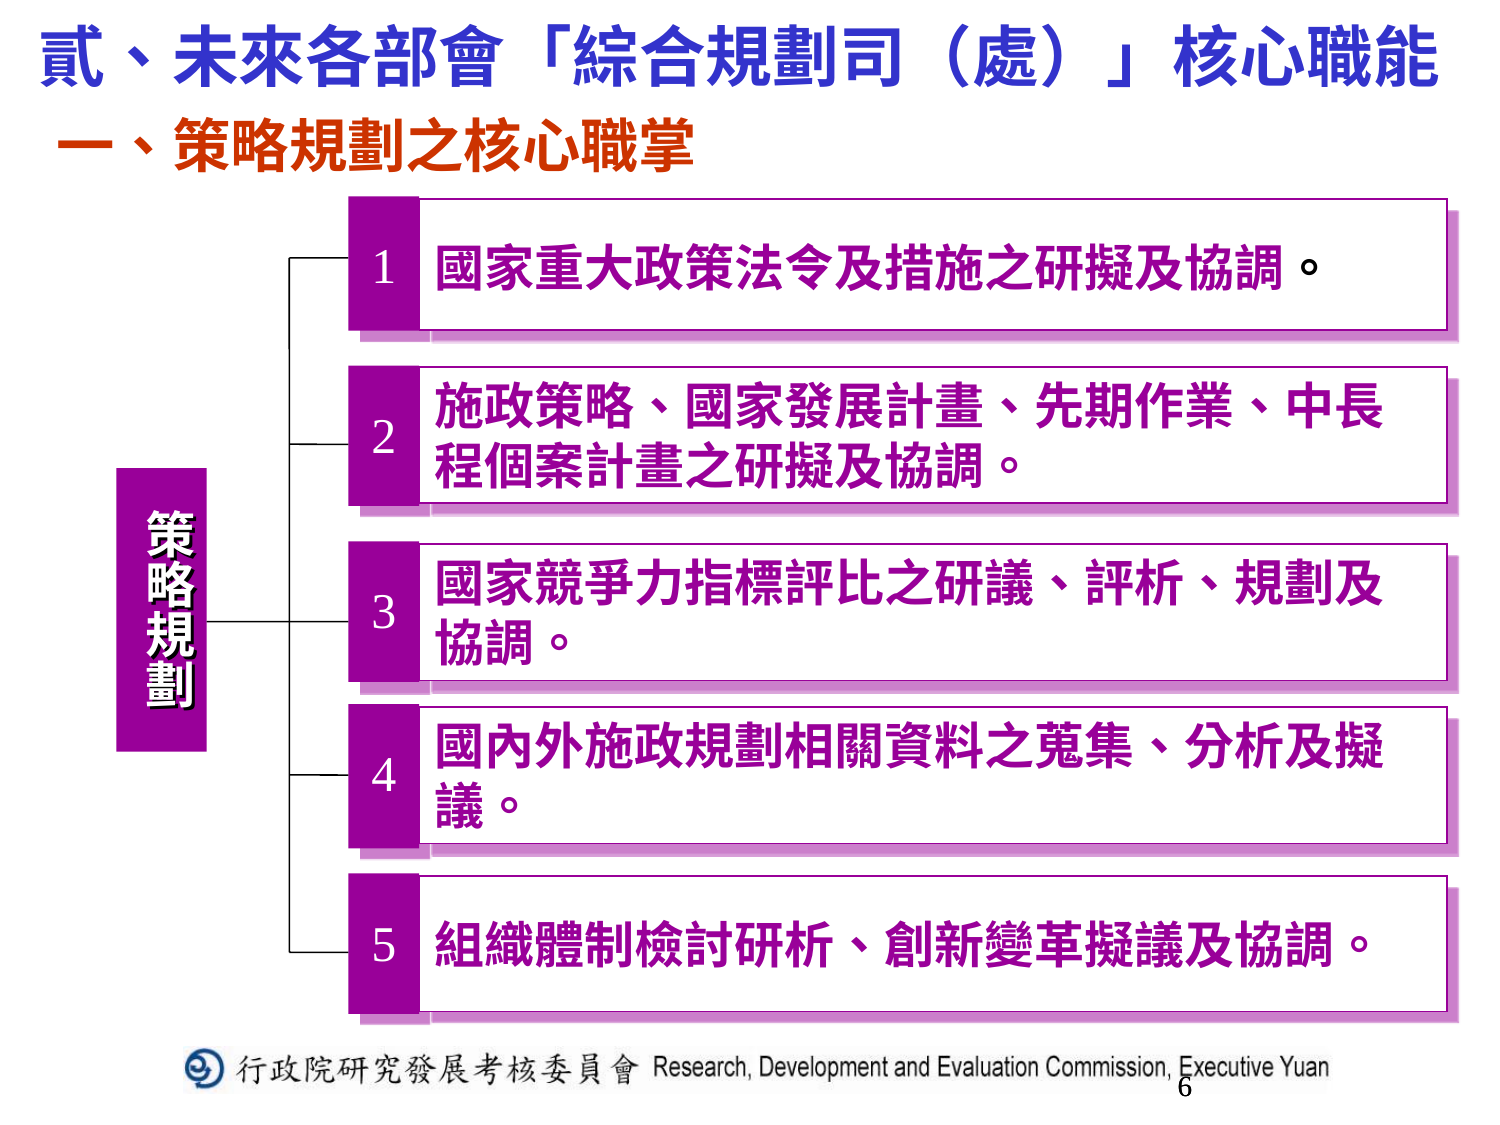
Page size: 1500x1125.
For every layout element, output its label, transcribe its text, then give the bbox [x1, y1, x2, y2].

text_box 策略規劃 [116, 468, 207, 752]
text_box 國內外施政規劃相關資料之蒐集、分析及擬議。 [419, 706, 1447, 844]
text_box 4 [348, 704, 420, 849]
text_box 貳、未來各部會「綜合規劃司（處）」核心職能 [23, 7, 1483, 103]
text_box 施政策略、國家發展計畫、先期作業、中長程個案計畫之研擬及協調。 [419, 366, 1447, 504]
text_box [1162, 1025, 1476, 1101]
text_box 3 [348, 541, 420, 682]
text_box 2 [348, 365, 420, 506]
text_box 一、策略規劃之核心職掌 [41, 102, 880, 187]
text_box 1 [348, 196, 420, 331]
text_box 國家重大政策法令及措施之研擬及協調。 [419, 198, 1447, 331]
text_box 組織體制檢討研析、創新變革擬議及協調。 [419, 876, 1447, 1012]
text_box 5 [348, 873, 420, 1014]
text_box 國家競爭力指標評比之研議、評析、規劃及協調。 [419, 544, 1447, 681]
